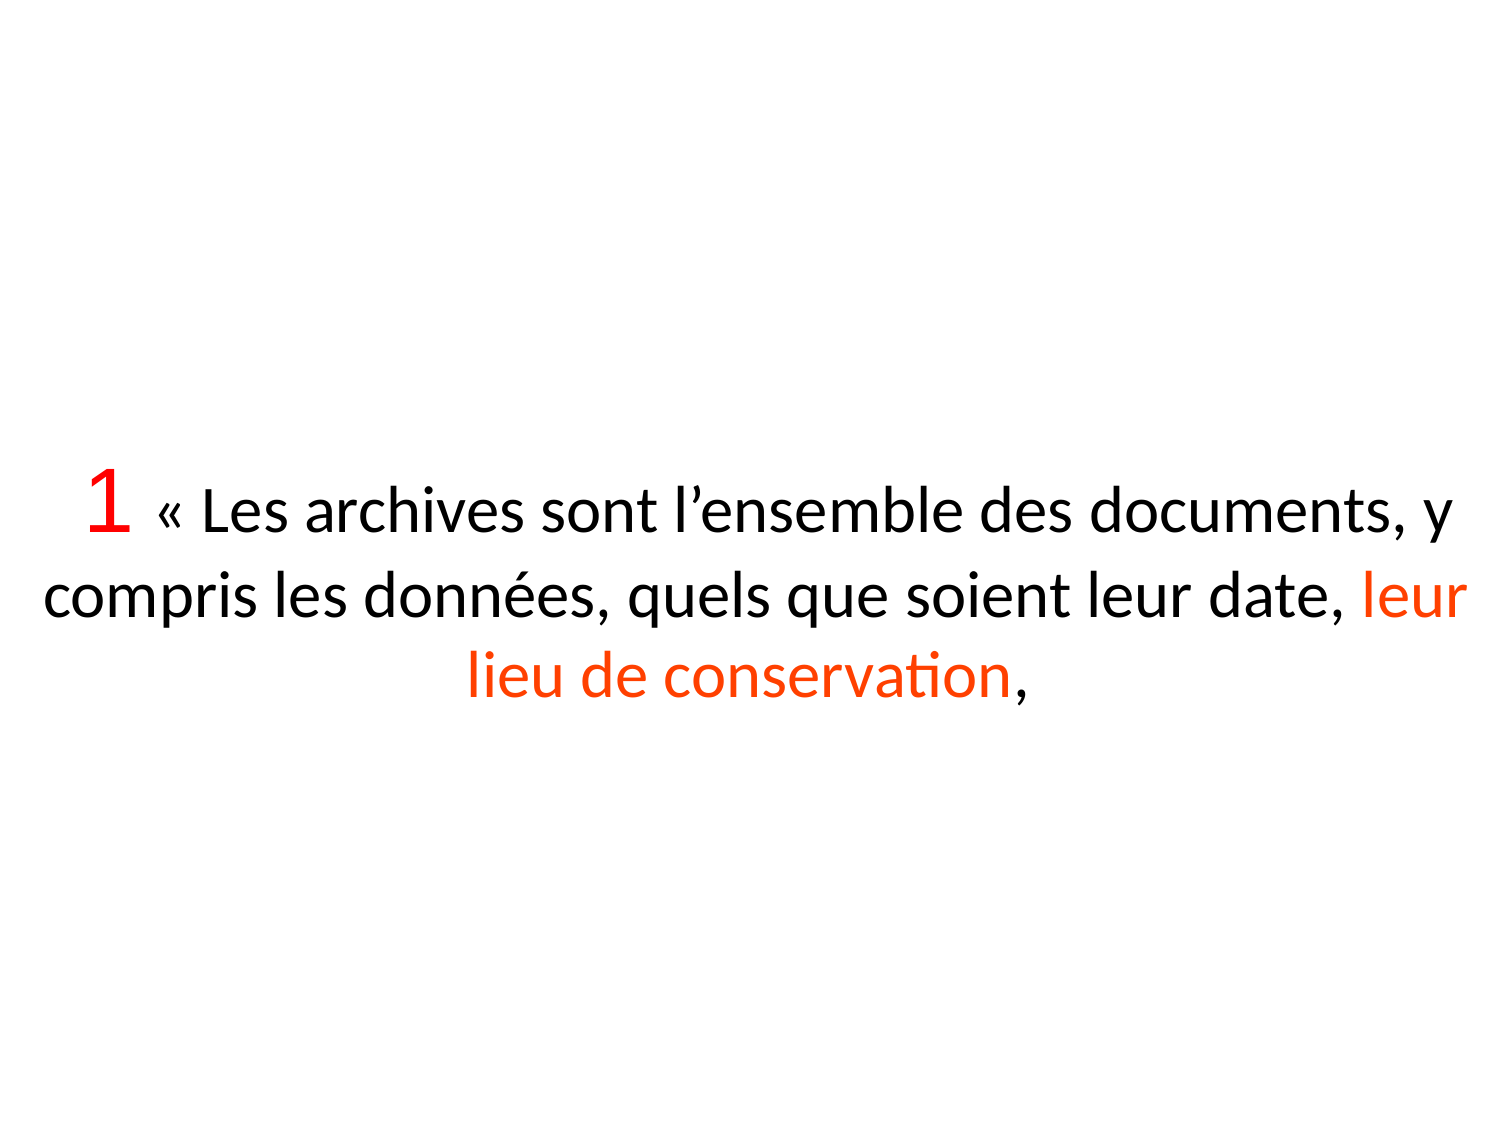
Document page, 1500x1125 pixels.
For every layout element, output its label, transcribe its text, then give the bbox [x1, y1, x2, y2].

title 1 « Les archives sont l’ensemble des documents, y compris les données, quels que soient leur date, leur lieu de conservation, [6, 29, 1500, 1122]
